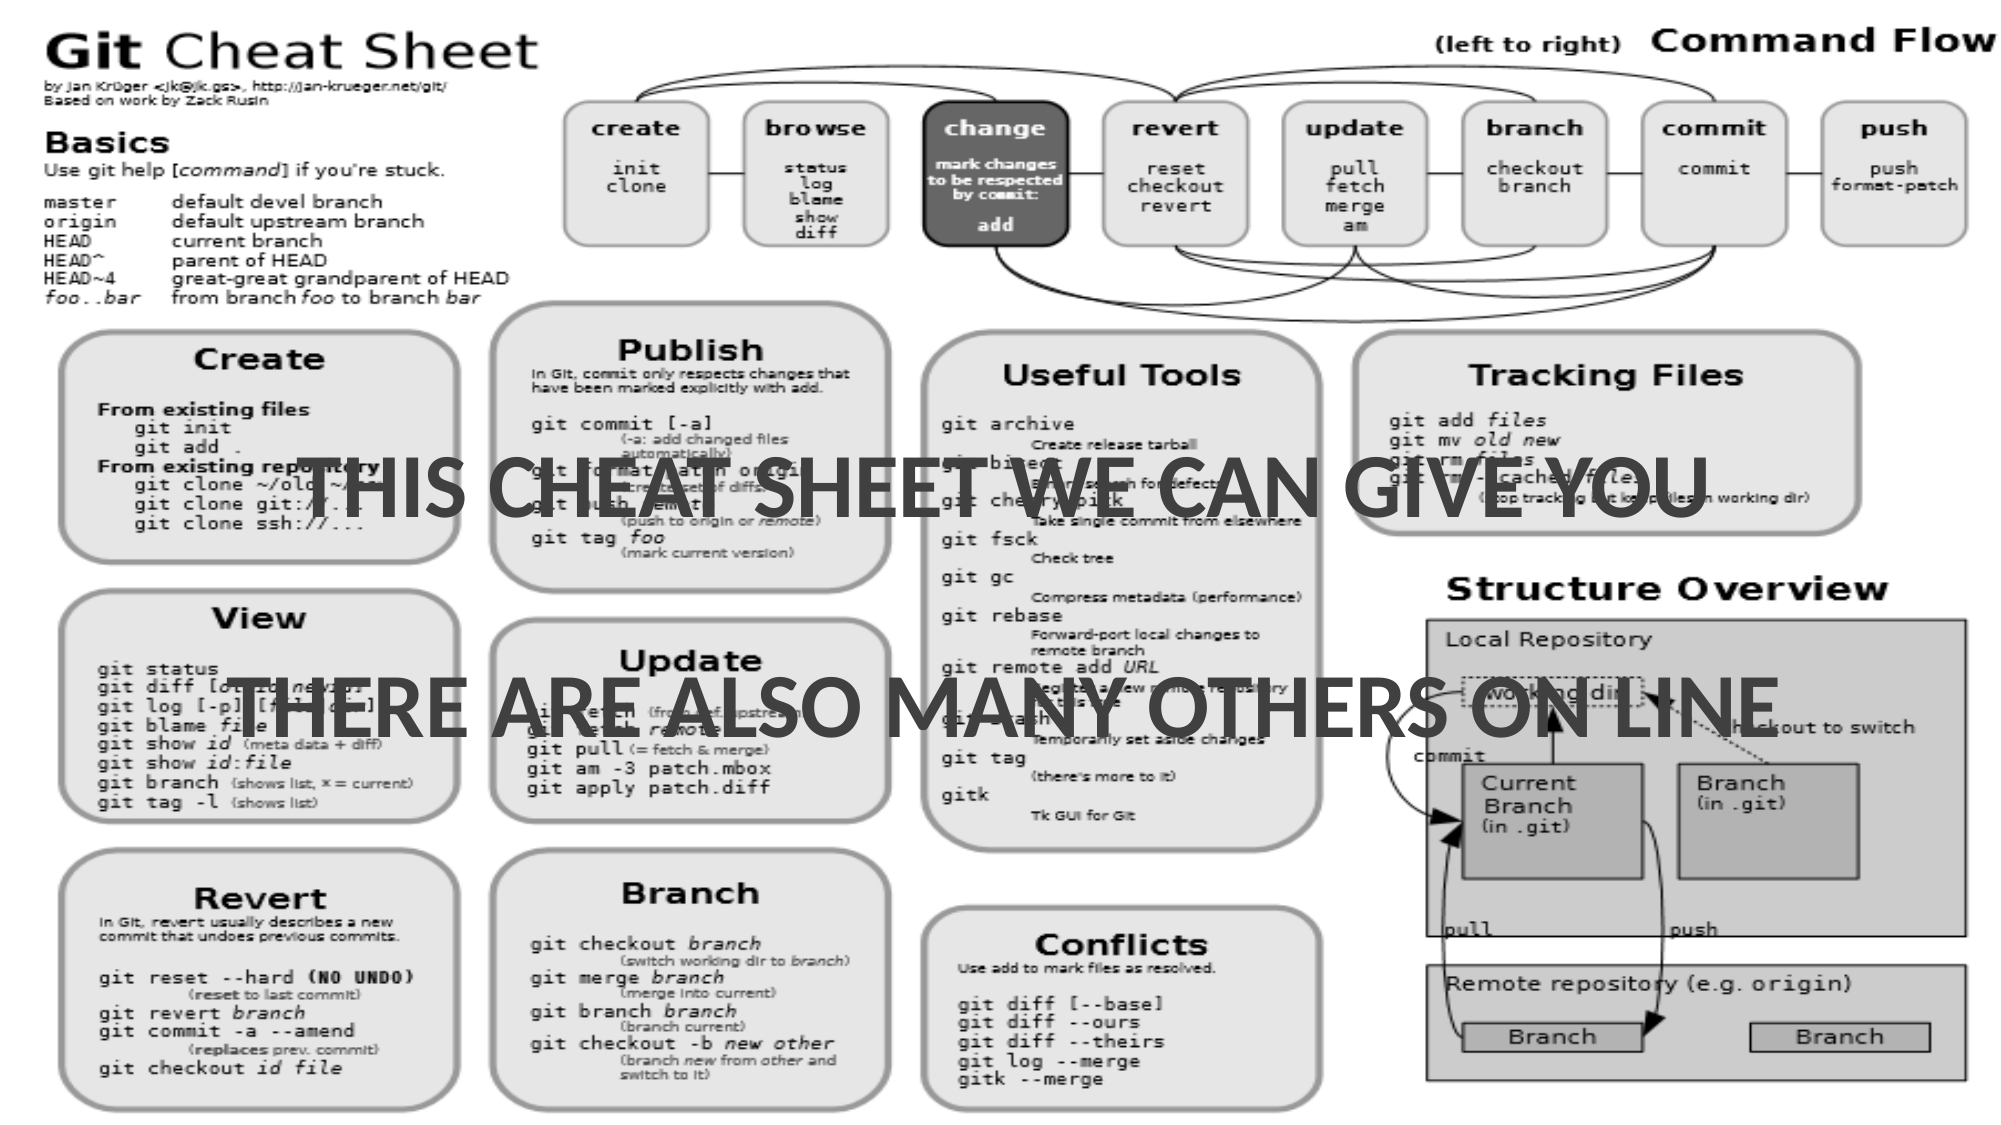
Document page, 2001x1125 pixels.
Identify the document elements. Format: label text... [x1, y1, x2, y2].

text_box THIS CHEAT SHEET WE CAN GIVE YOU THERE ARE ALSO MANY OTHERS ON LINE [203, 418, 1807, 767]
picture [0, 0, 2000, 1125]
